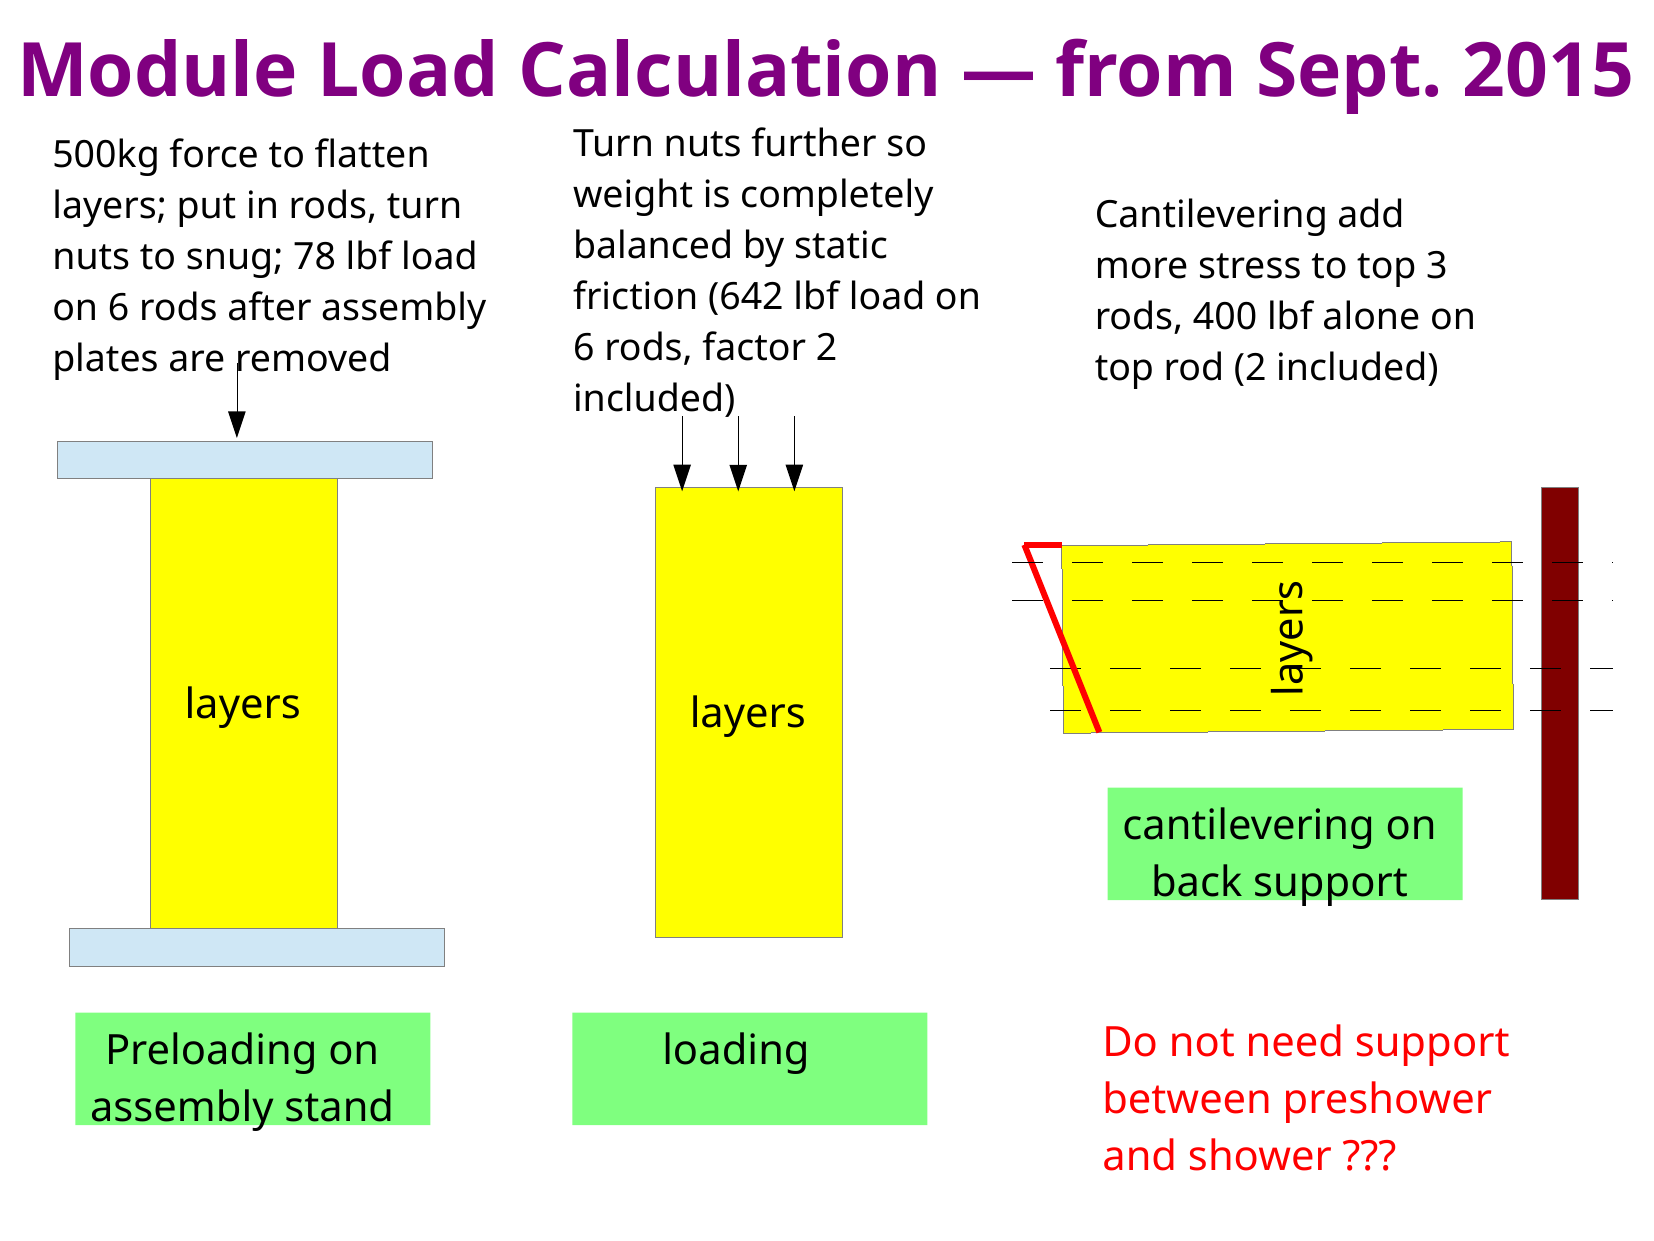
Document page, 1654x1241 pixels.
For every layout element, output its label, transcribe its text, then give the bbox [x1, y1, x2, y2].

text_box Turn nuts further so weight is completely balanced by static friction (642 lbf load on 6 rods, factor 2 included) [558, 108, 1009, 395]
text_box [57, 441, 445, 967]
text_box 500kg force to flatten layers; put in rods, turn nuts to snug; 78 lbf load on 6 rods after assembly plates are removed [37, 120, 541, 397]
text_box layers [1249, 563, 1324, 712]
text_box loading [572, 1012, 928, 1126]
text_box layers [169, 666, 318, 740]
text_box [1062, 650, 1070, 668]
text_box [1062, 669, 1096, 734]
text_box [655, 487, 843, 938]
text_box [1061, 541, 1514, 733]
text_box cantilevering on back support [1107, 787, 1463, 901]
text_box Do not need support between preshower and shower ??? [1087, 1004, 1538, 1155]
text_box Cantilevering add more stress to top 3 rods, 400 lbf alone on top rod (2 included) [1080, 180, 1510, 421]
text_box Preloading on assembly stand [75, 1012, 431, 1126]
title Module Load Calculation ― from Sept. 2015 [0, 13, 1654, 152]
text_box layers [675, 675, 823, 749]
text_box [1541, 487, 1579, 900]
